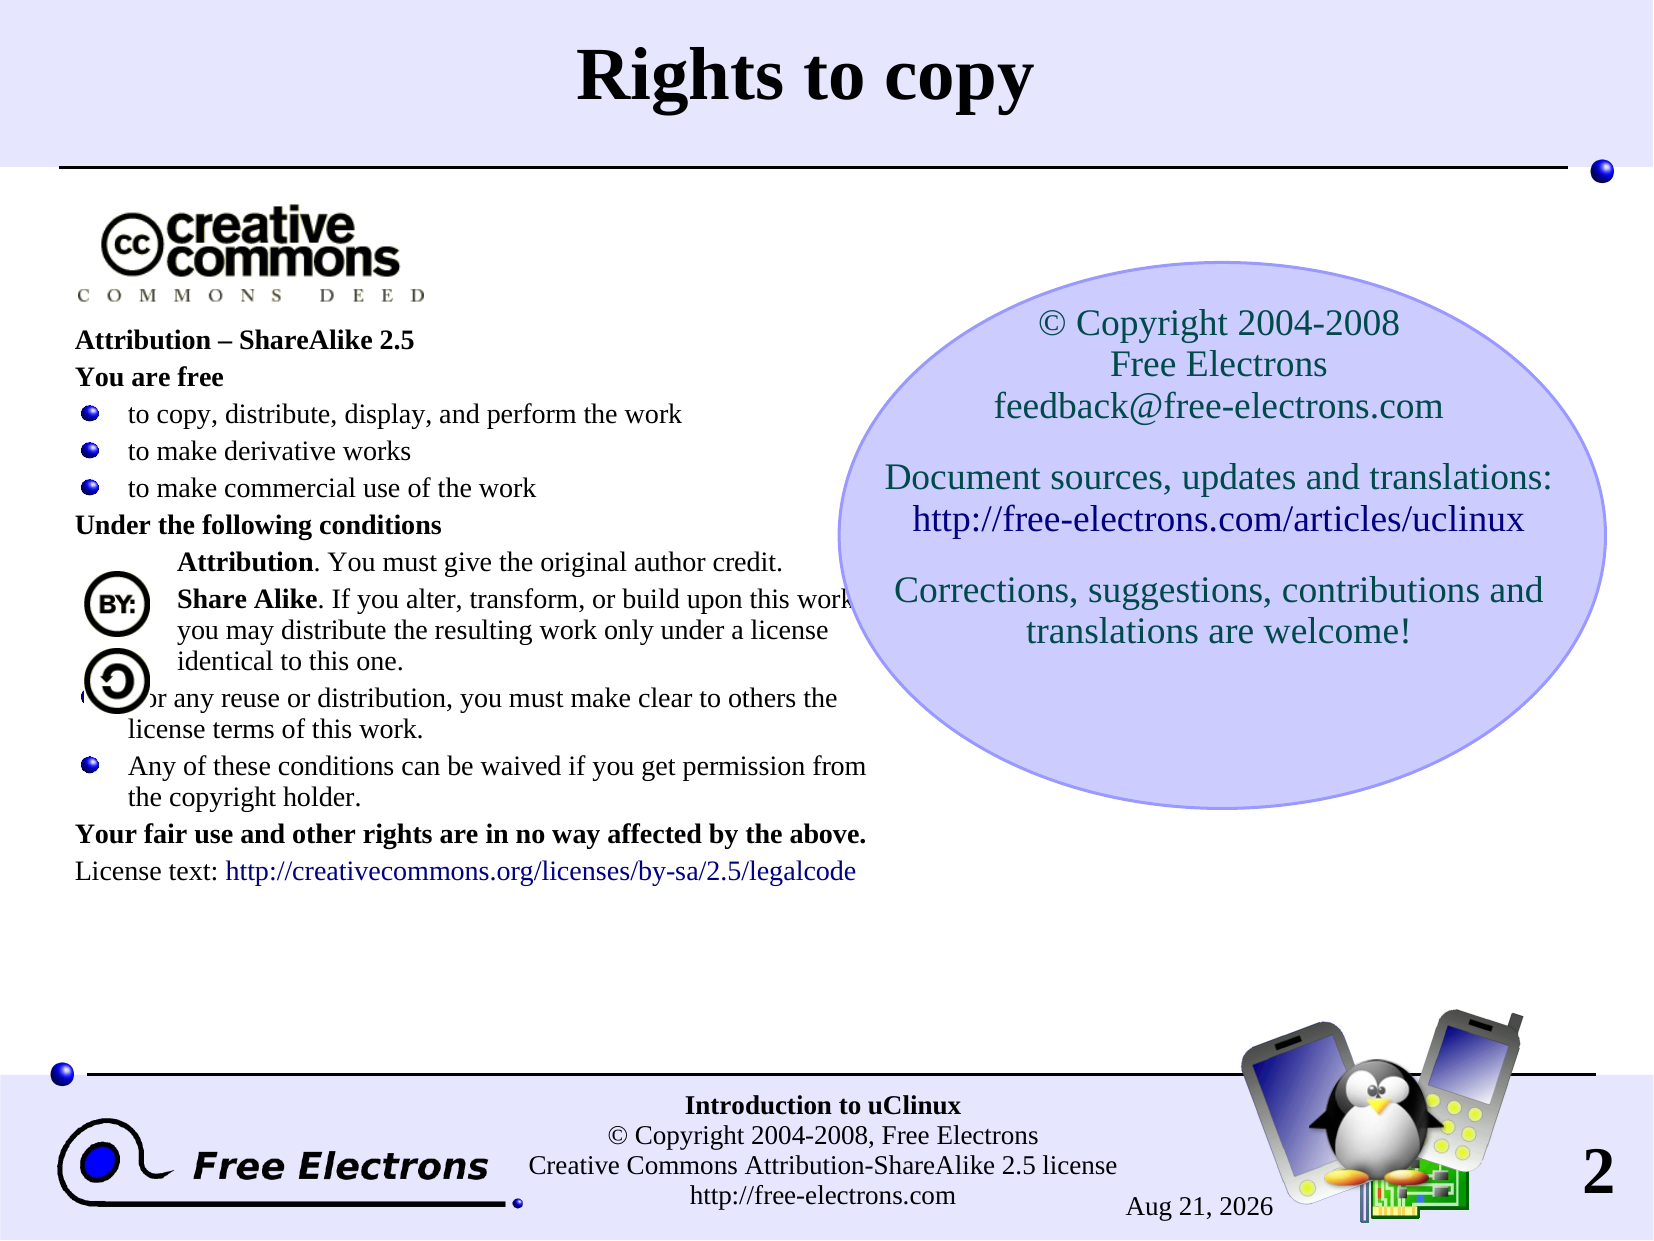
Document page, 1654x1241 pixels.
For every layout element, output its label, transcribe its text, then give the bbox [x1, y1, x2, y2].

list © Copyright 2004-2008 Free Electrons feedback@free-electrons.com Document sources, updates and translations: http://free-electrons.com/articles/uclinux Corrections, suggestions, contributions and translations are welcome! [863, 301, 1557, 726]
picture [50, 1107, 527, 1216]
picture [84, 648, 150, 714]
text_box [1025, 262, 1419, 301]
title Rights to copy [60, 12, 1551, 138]
list Attribution – ShareAlike 2.5 You are free to copy, distribute, display, and perform the work to make derivative works to make commercial use of the work Under the following conditions Attribution. You must give the original author credit. Share Alike. If you alter, transform, or build upon this work, you may distribute the resulting work only under a license identical to this one. For any reuse or distribution, you must make clear to others the license terms of this work. Any of these conditions can be waived if you get permission from the copyright holder. Your fair use and other rights are in no way affected by the above. License text: http://creativecommons.org/licenses/by-sa/2.5/legalcode [56, 324, 884, 1053]
text_box [947, 726, 1497, 809]
picture [78, 204, 424, 303]
text_box [839, 440, 863, 631]
picture [84, 571, 150, 637]
picture [1225, 983, 1538, 1241]
text_box [1557, 402, 1606, 669]
